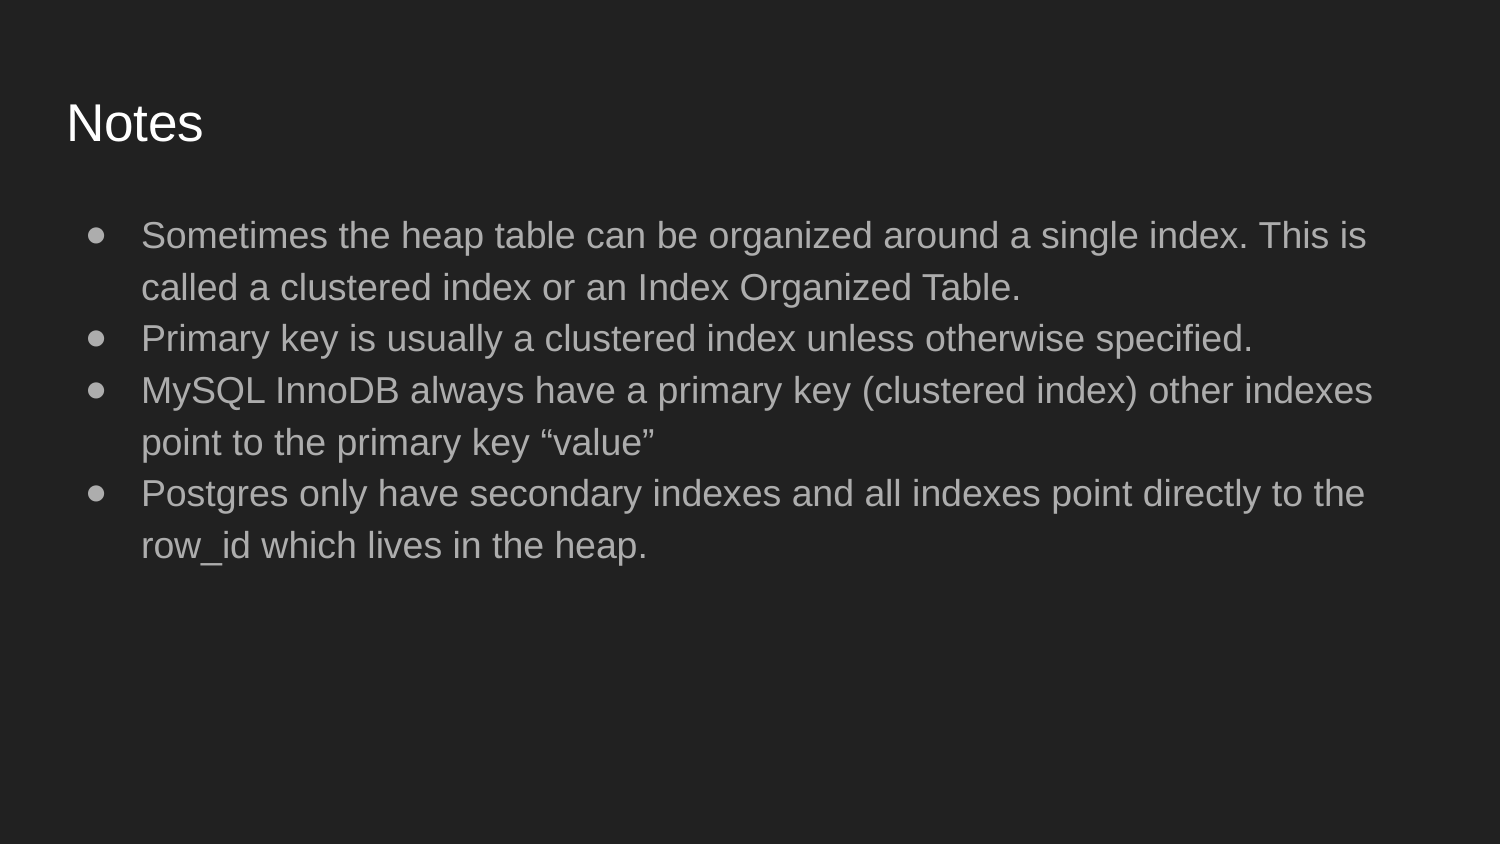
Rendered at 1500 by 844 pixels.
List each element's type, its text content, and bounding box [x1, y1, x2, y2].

list Sometimes the heap table can be organized around a single index. This is called a clustered index or an Index Organized Table. Primary key is usually a clustered index unless otherwise specified. MySQL InnoDB always have a primary key (clustered index) other indexes point to the primary key “value” Postgres only have secondary indexes and all indexes point directly to the row_id which lives in the heap. [51, 189, 1449, 750]
title Notes [51, 72, 1449, 167]
